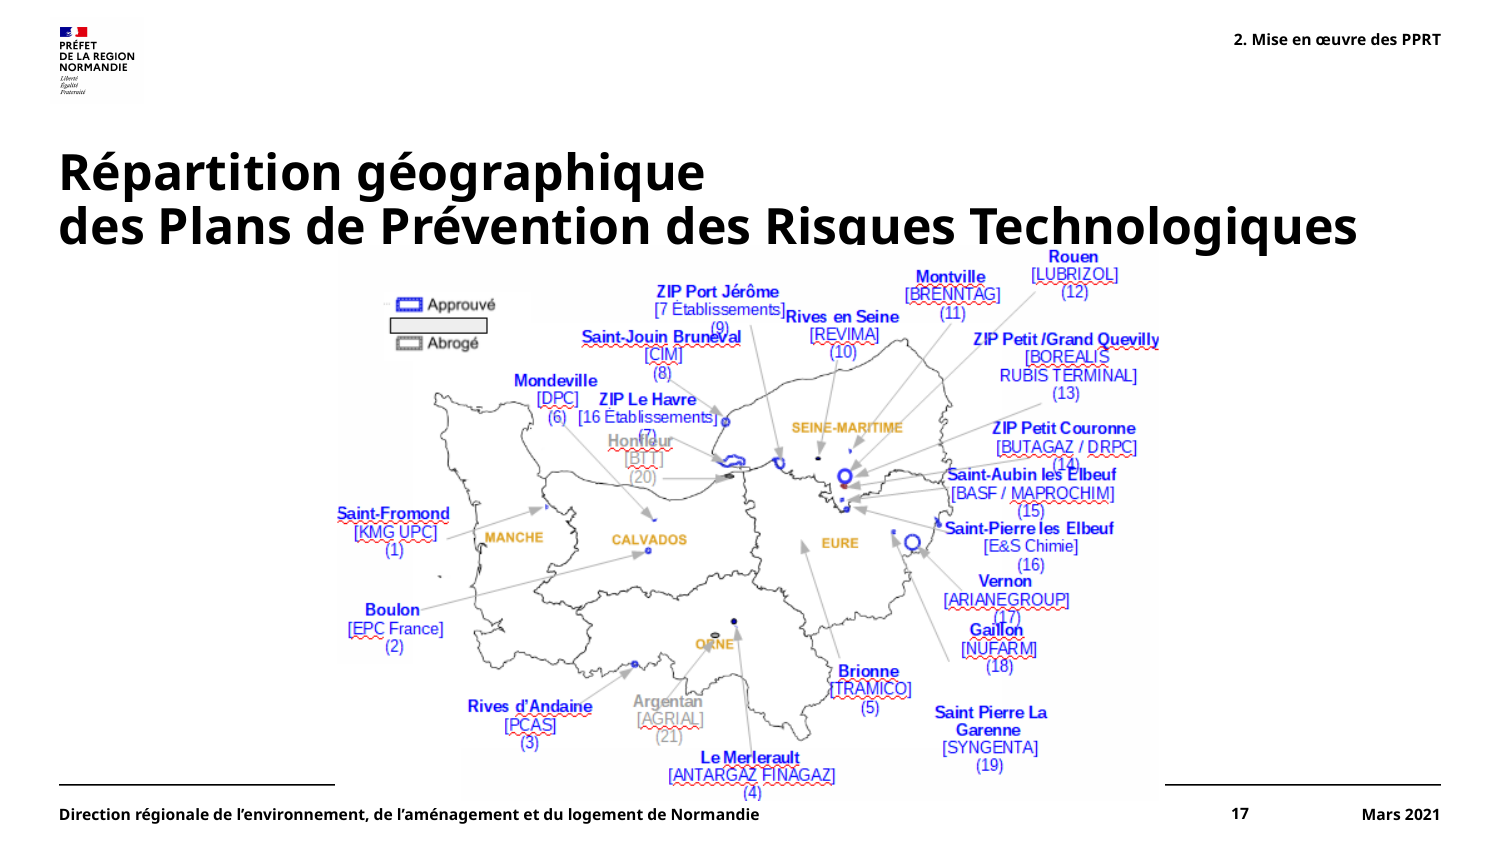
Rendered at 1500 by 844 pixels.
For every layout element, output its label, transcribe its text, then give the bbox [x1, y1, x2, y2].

slide_number <numéro> [1027, 784, 1249, 844]
slide_number Mars 2021 [1249, 784, 1441, 844]
title Répartition géographique des Plans de Prévention des Risques Technologiques [59, 147, 1441, 266]
picture [335, 245, 1165, 801]
list Mise en œuvre des PPRT [543, 29, 1441, 89]
footer Direction régionale de l’environnement, de l’aménagement et du logement de Normandie [59, 784, 1027, 844]
picture [50, 17, 144, 104]
